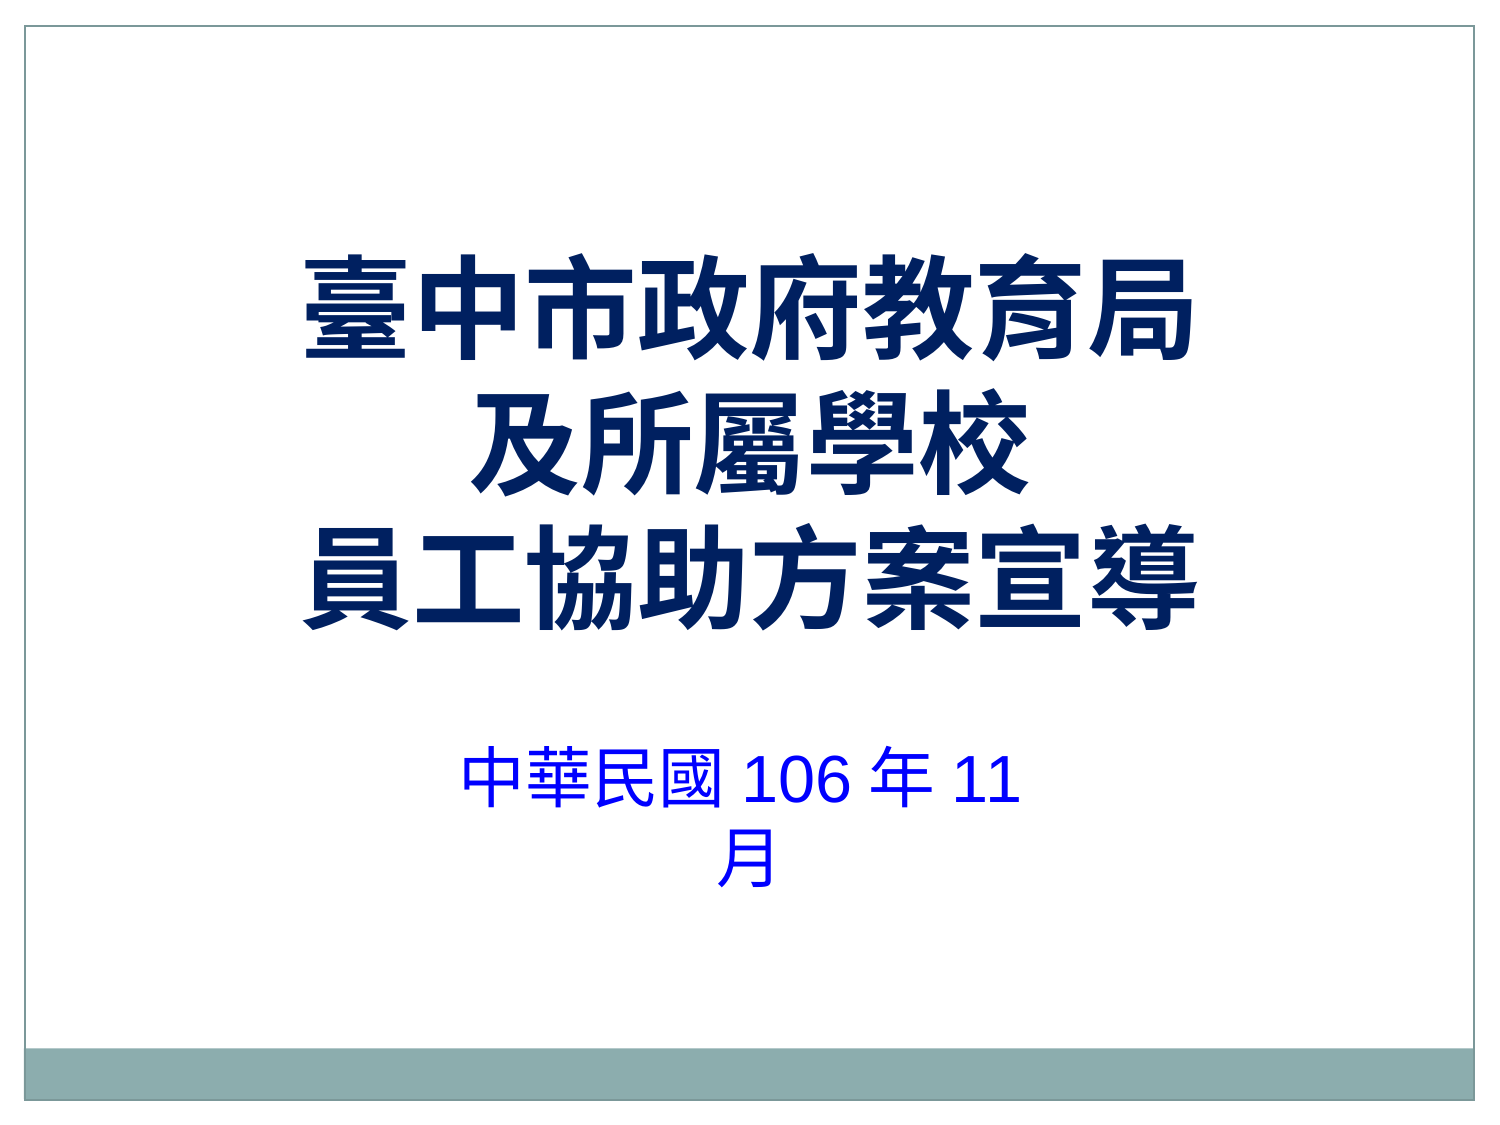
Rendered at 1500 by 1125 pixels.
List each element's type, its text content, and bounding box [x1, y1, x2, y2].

text_box 中華民國106年11月 [442, 727, 1058, 847]
text_box 中華民國106年11月 [735, 834, 765, 846]
title 臺中市政府教育局 及所屬學校 員工協助方案宣導 [112, 597, 1388, 786]
